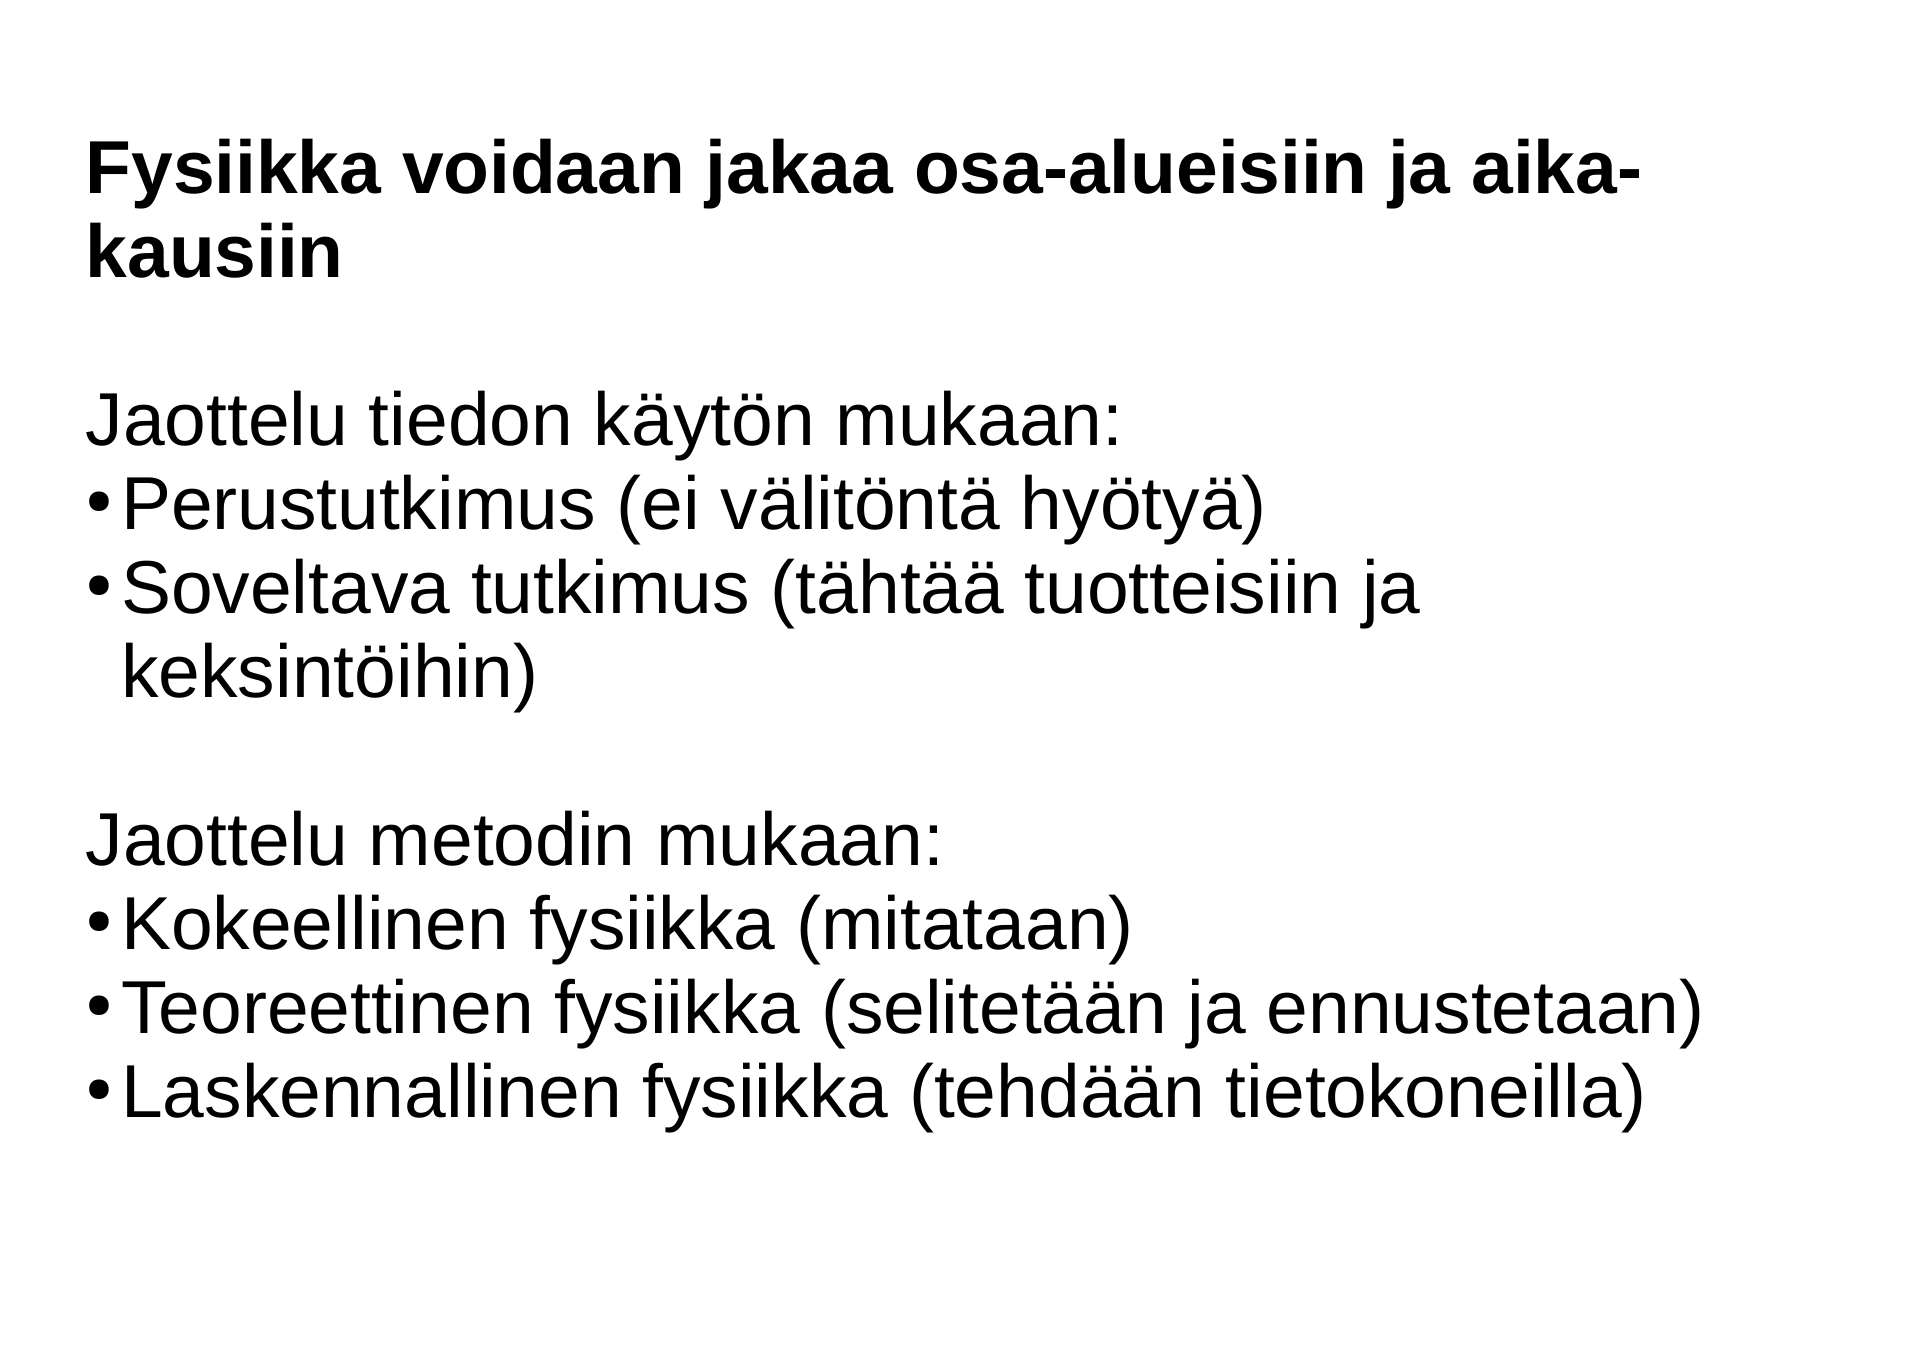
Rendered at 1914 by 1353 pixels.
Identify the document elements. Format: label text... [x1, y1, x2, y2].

text_box Fysiikka voidaan jakaa osa-alueisiin ja aika-kausiin Jaottelu tiedon käytön mukaan: Perustutkimus (ei välitöntä hyötyä) Soveltava tutkimus (tähtää tuotteisiin ja keksintöihin) Jaottelu metodin mukaan: Kokeellinen fysiikka (mitataan) Teoreettinen fysiikka (selitetään ja ennustetaan) Laskennallinen fysiikka (tehdään tietokoneilla) [70, 118, 1769, 1353]
